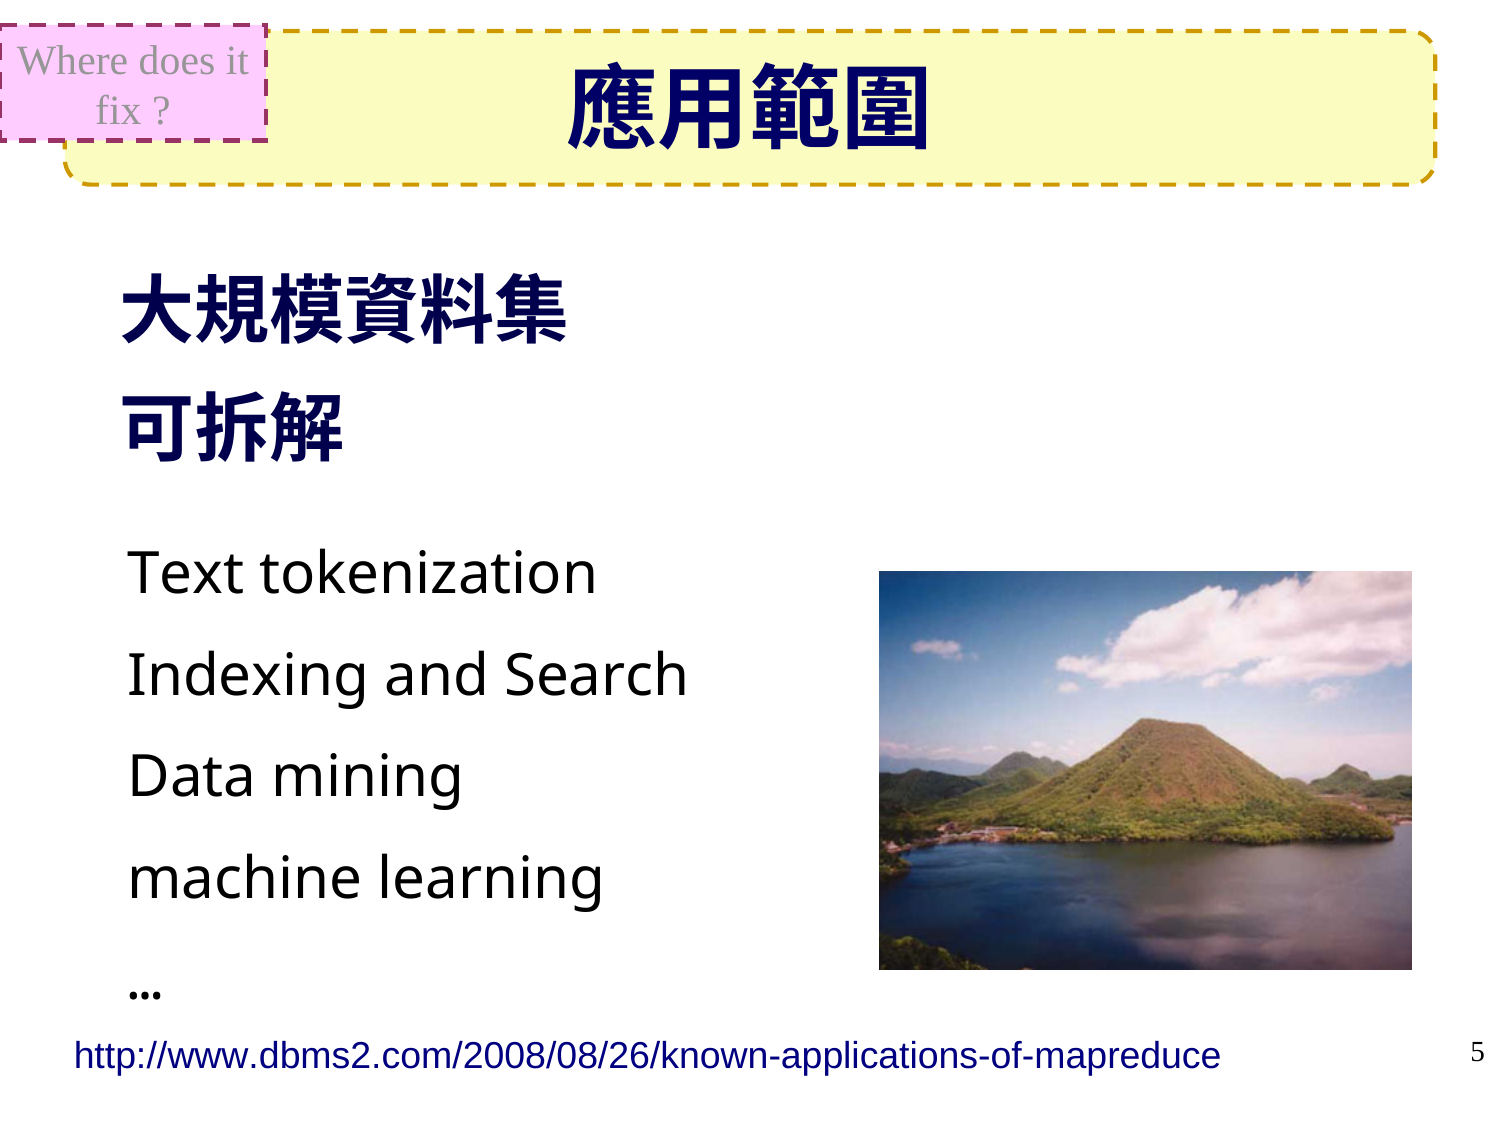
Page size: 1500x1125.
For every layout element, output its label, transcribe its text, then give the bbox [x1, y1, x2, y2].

text_box http://www.dbms2.com/2008/08/26/known-applications-of-mapreduce [59, 1023, 1424, 1084]
text_box [879, 571, 1412, 971]
list Text tokenization Indexing and Search Data mining machine learning … [112, 515, 892, 1001]
text_box Where does it fix ? [0, 24, 266, 141]
text_box 大規模資料集 可拆解 [104, 246, 926, 481]
title 應用範圍 [112, 30, 1388, 173]
text_box <編號> [1324, 1025, 1500, 1101]
